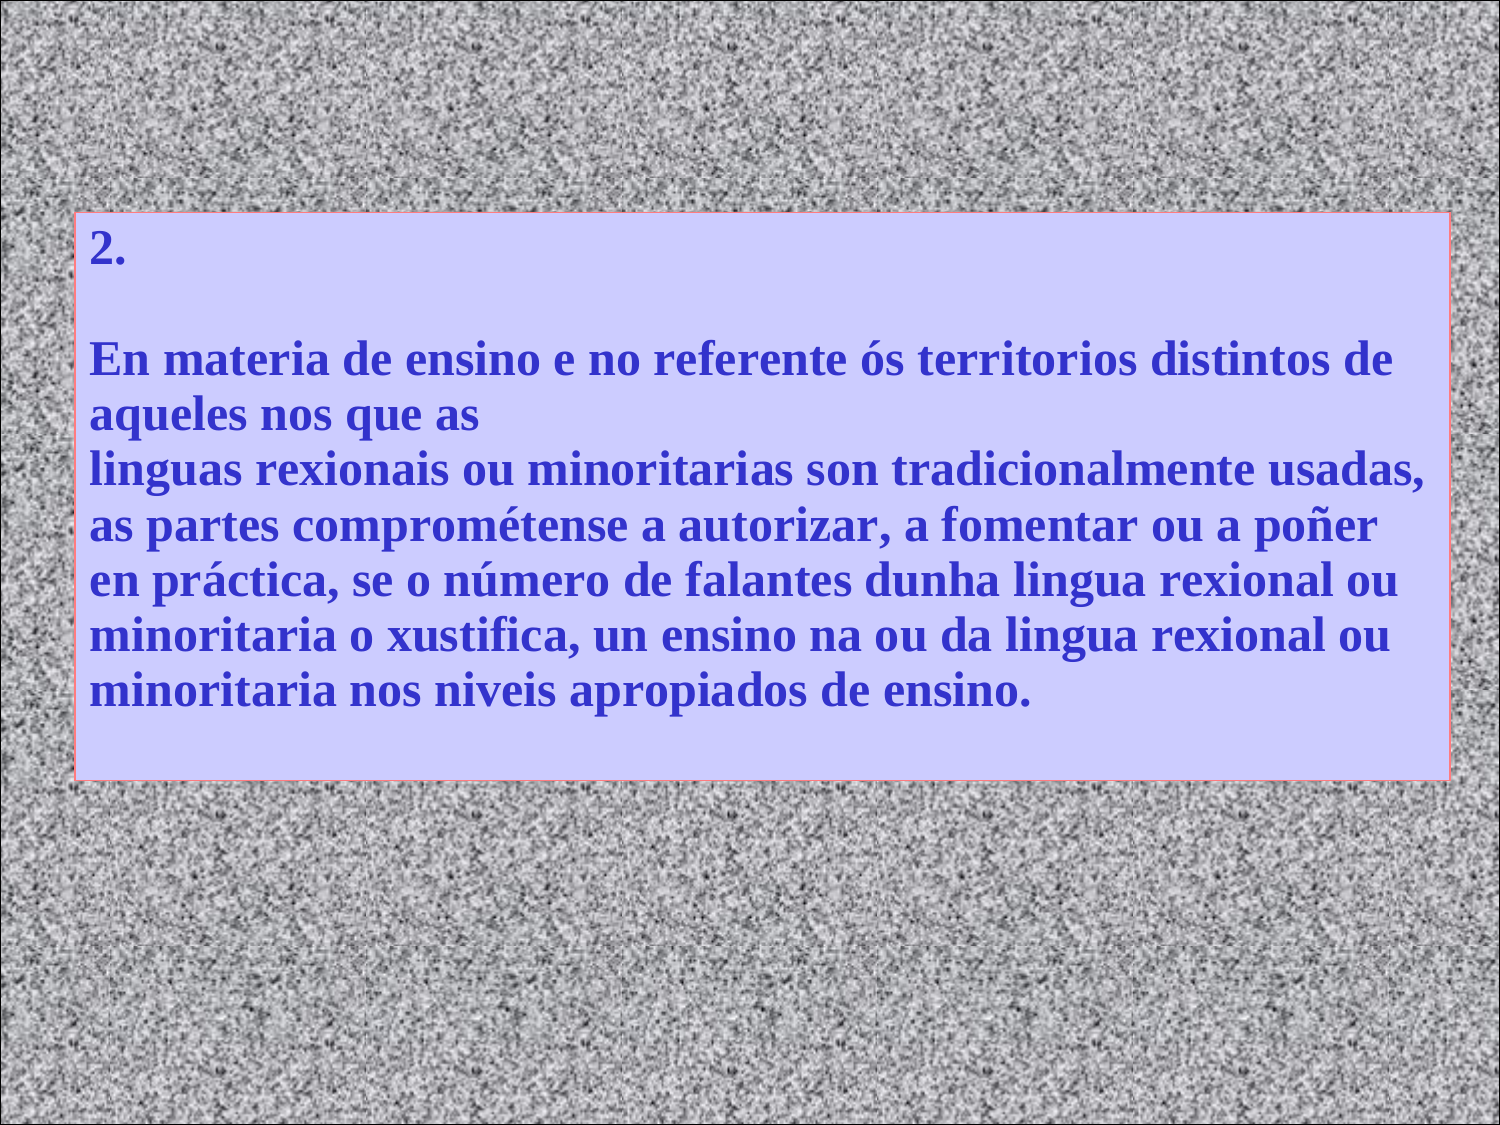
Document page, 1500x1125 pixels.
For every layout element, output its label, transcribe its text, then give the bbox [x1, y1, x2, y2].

text_box [0, 0, 1500, 1125]
text_box 2. En materia de ensino e no referente ós territorios distintos de aqueles nos que as linguas rexionais ou minoritarias son tradicionalmente usadas, as partes comprométense a autorizar, a fomentar ou a poñer en práctica, se o número de falantes dunha lingua rexional ou minoritaria o xustifica, un ensino na ou da lingua rexional ou minoritaria nos niveis apropiados de ensino. [74, 212, 1450, 781]
